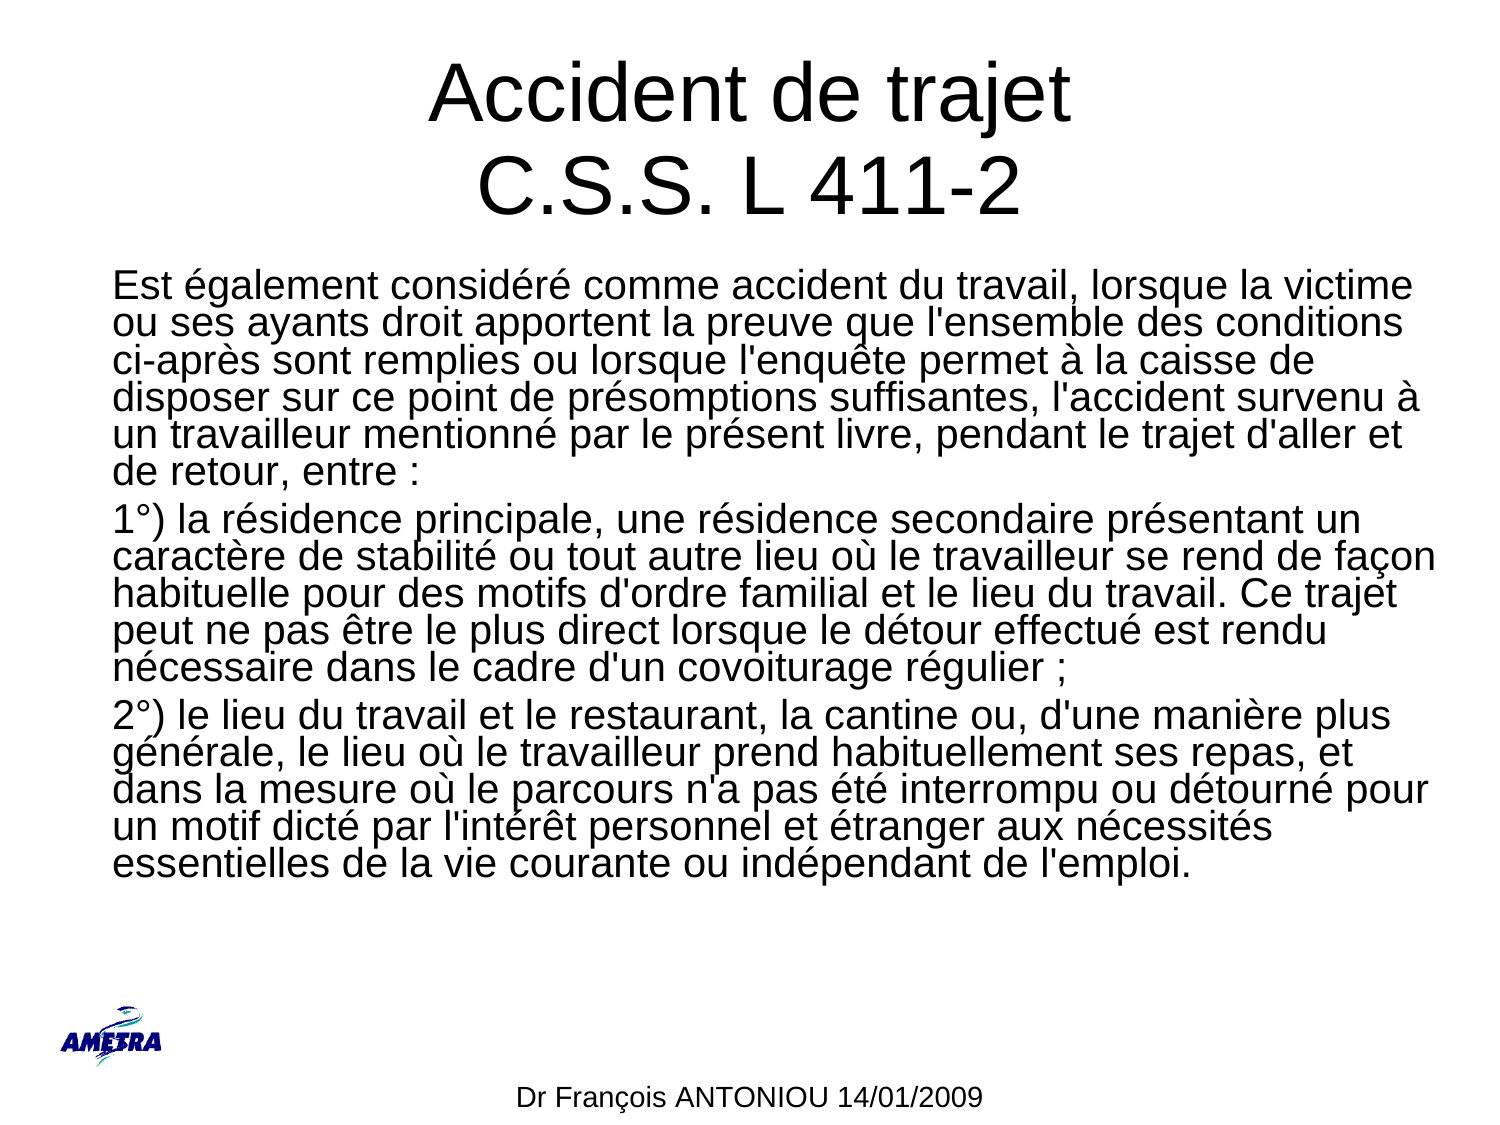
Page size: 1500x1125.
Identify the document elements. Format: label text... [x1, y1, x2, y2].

list Est également considéré comme accident du travail, lorsque la victime ou ses ayants droit apportent la preuve que l'ensemble des conditions ci-après sont remplies ou lorsque l'enquête permet à la caisse de disposer sur ce point de présomptions suffisantes, l'accident survenu à un travailleur mentionné par le présent livre, pendant le trajet d'aller et de retour, entre : 1°) la résidence principale, une résidence secondaire présentant un caractère de stabilité ou tout autre lieu où le travailleur se rend de façon habituelle pour des motifs d'ordre familial et le lieu du travail. Ce trajet peut ne pas être le plus direct lorsque le détour effectué est rendu nécessaire dans le cadre d'un covoiturage régulier ; 2°) le lieu du travail et le restaurant, la cantine ou, d'une manière plus générale, le lieu où le travailleur prend habituellement ses repas, et dans la mesure où le parcours n'a pas été interrompu ou détourné pour un motif dicté par l'intérêt personnel et étranger aux nécessités essentielles de la vie courante ou indépendant de l'emploi. [41, 262, 1471, 1071]
title Accident de trajet C.S.S. L 411-2 [75, 31, 1426, 247]
picture [41, 984, 184, 1093]
